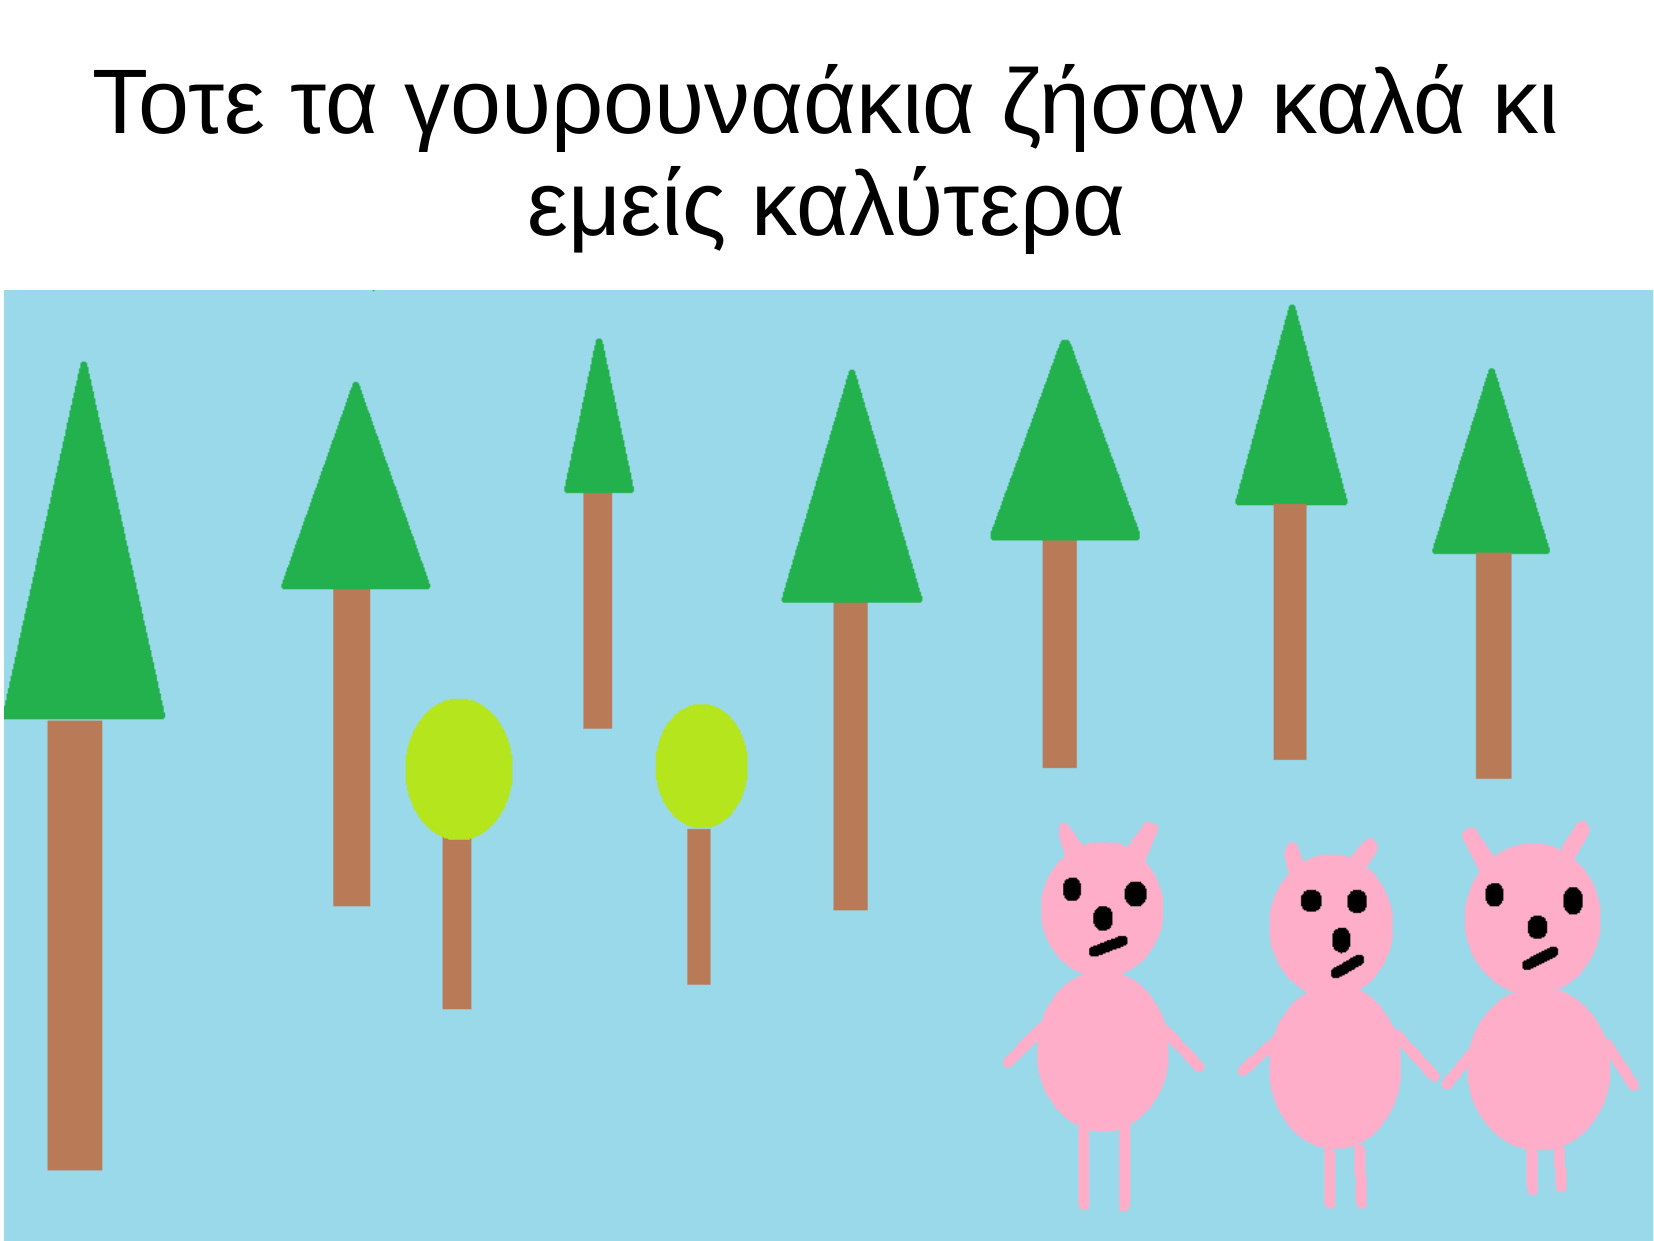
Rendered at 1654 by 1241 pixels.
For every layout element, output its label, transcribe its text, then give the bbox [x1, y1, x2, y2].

title Τοτε τα γουρουναάκια ζήσαν καλά κι εμείς καλύτερα [82, 49, 1571, 257]
picture [4, 290, 1654, 1241]
